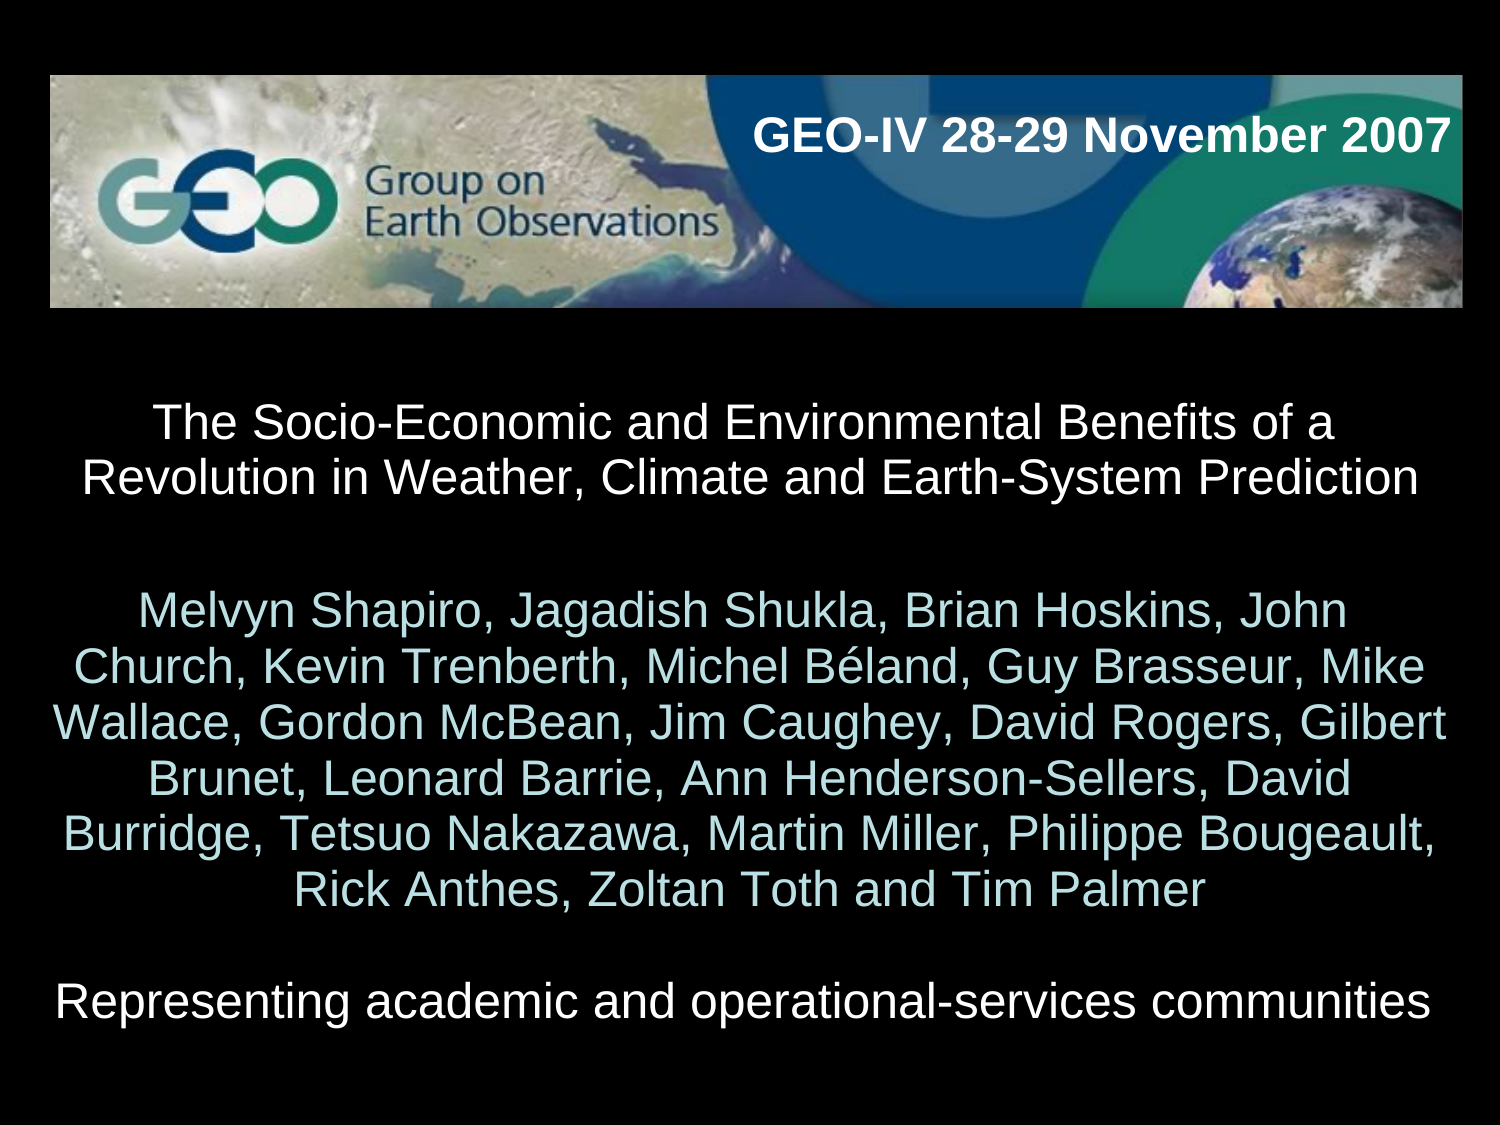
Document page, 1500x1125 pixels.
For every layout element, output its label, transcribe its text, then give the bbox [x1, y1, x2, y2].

text_box The Socio-Economic and Environmental Benefits of a Revolution in Weather, Climate and Earth-System Prediction [37, 330, 1450, 574]
text_box GEO-IV 28-29 November 2007 [737, 99, 1488, 172]
text_box Melvyn Shapiro, Jagadish Shukla, Brian Hoskins, John Church, Kevin Trenberth, Michel Béland, Guy Brasseur, Mike Wallace, Gordon McBean, Jim Caughey, David Rogers, Gilbert Brunet, Leonard Barrie, Ann Henderson-Sellers, David Burridge, Tetsuo Nakazawa, Martin Miller, Philippe Bougeault, Rick Anthes, Zoltan Toth and Tim Palmer Representing academic and operational-services communities [37, 574, 1463, 1093]
picture [50, 75, 1463, 308]
picture [1082, 172, 1463, 308]
